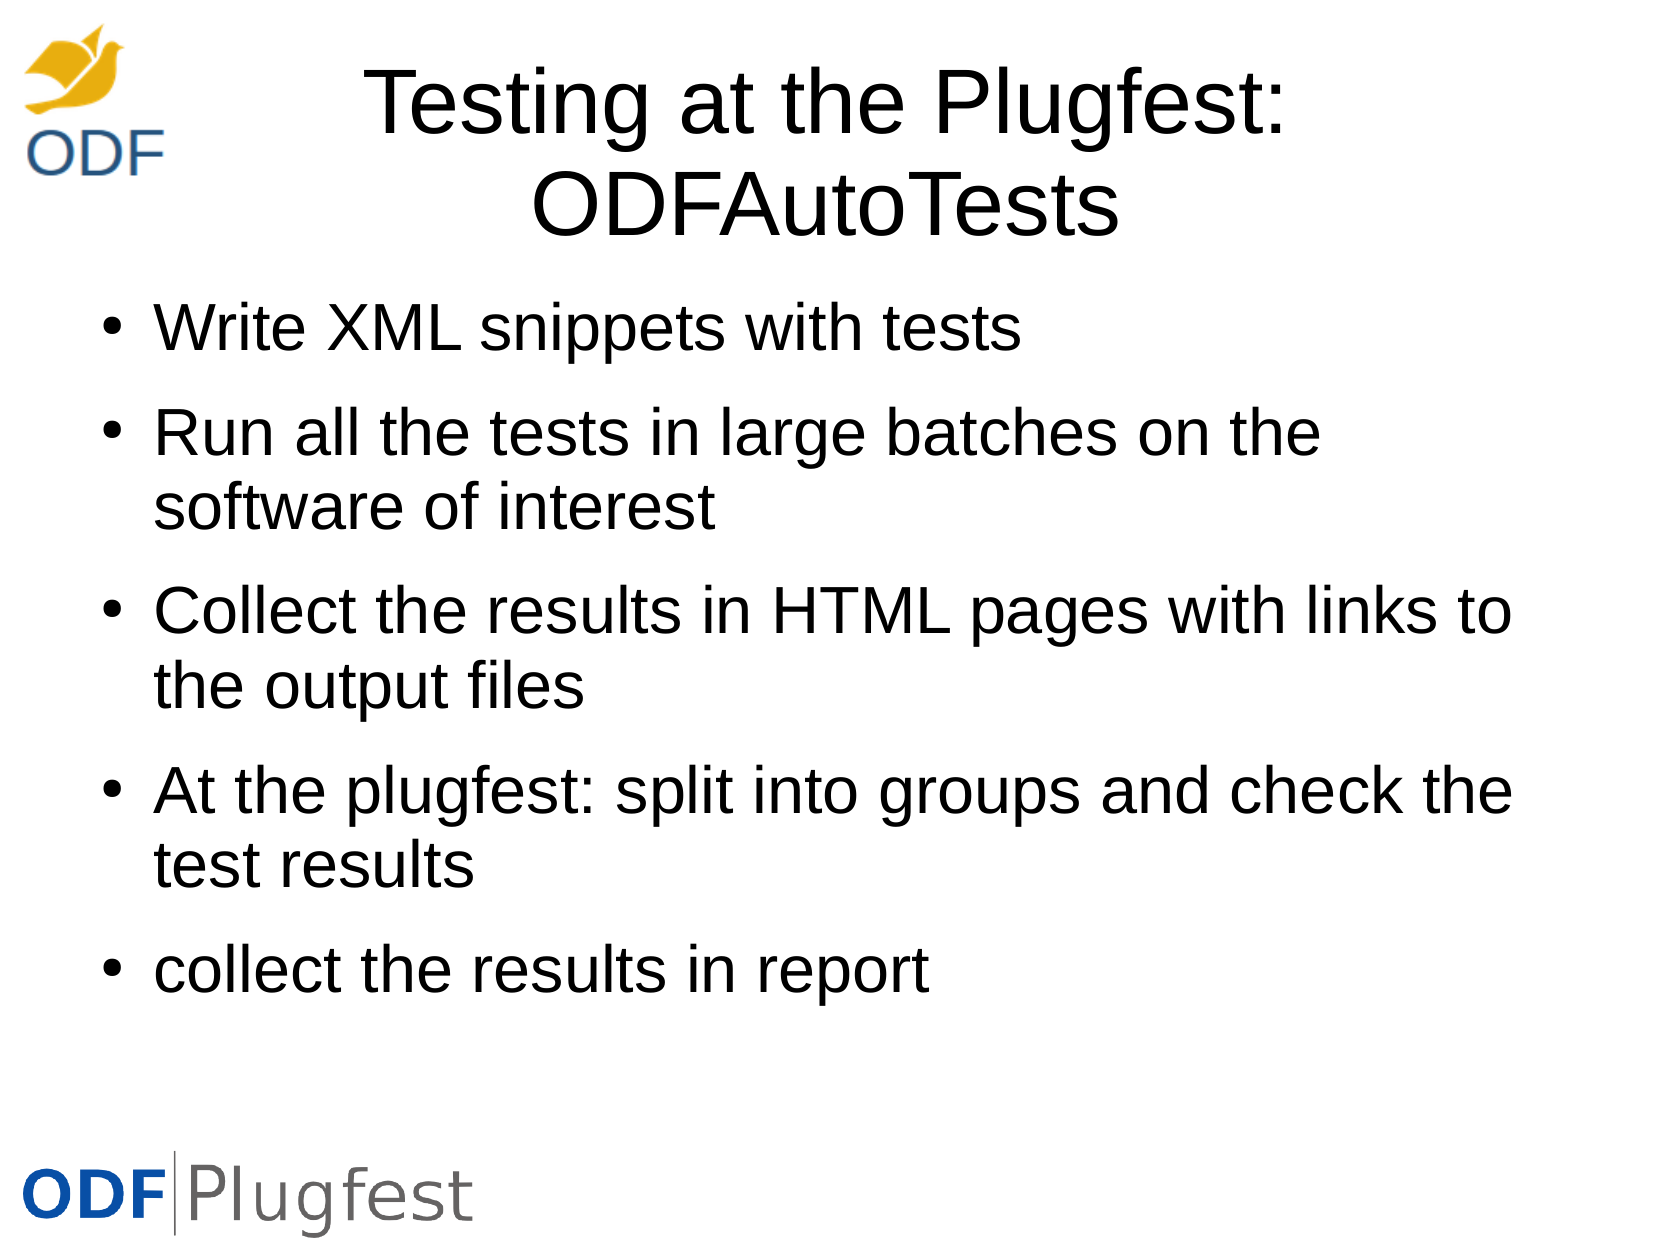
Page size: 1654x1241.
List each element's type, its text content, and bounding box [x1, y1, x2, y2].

picture [23, 1150, 473, 1241]
list Write XML snippets with tests Run all the tests in large batches on the software of interest Collect the results in HTML pages with links to the output files At the plugfest: split into groups and check the test results collect the results in report [82, 290, 1571, 1010]
title Testing at the Plugfest: ODFAutoTests [82, 49, 1571, 257]
picture [0, 0, 216, 218]
